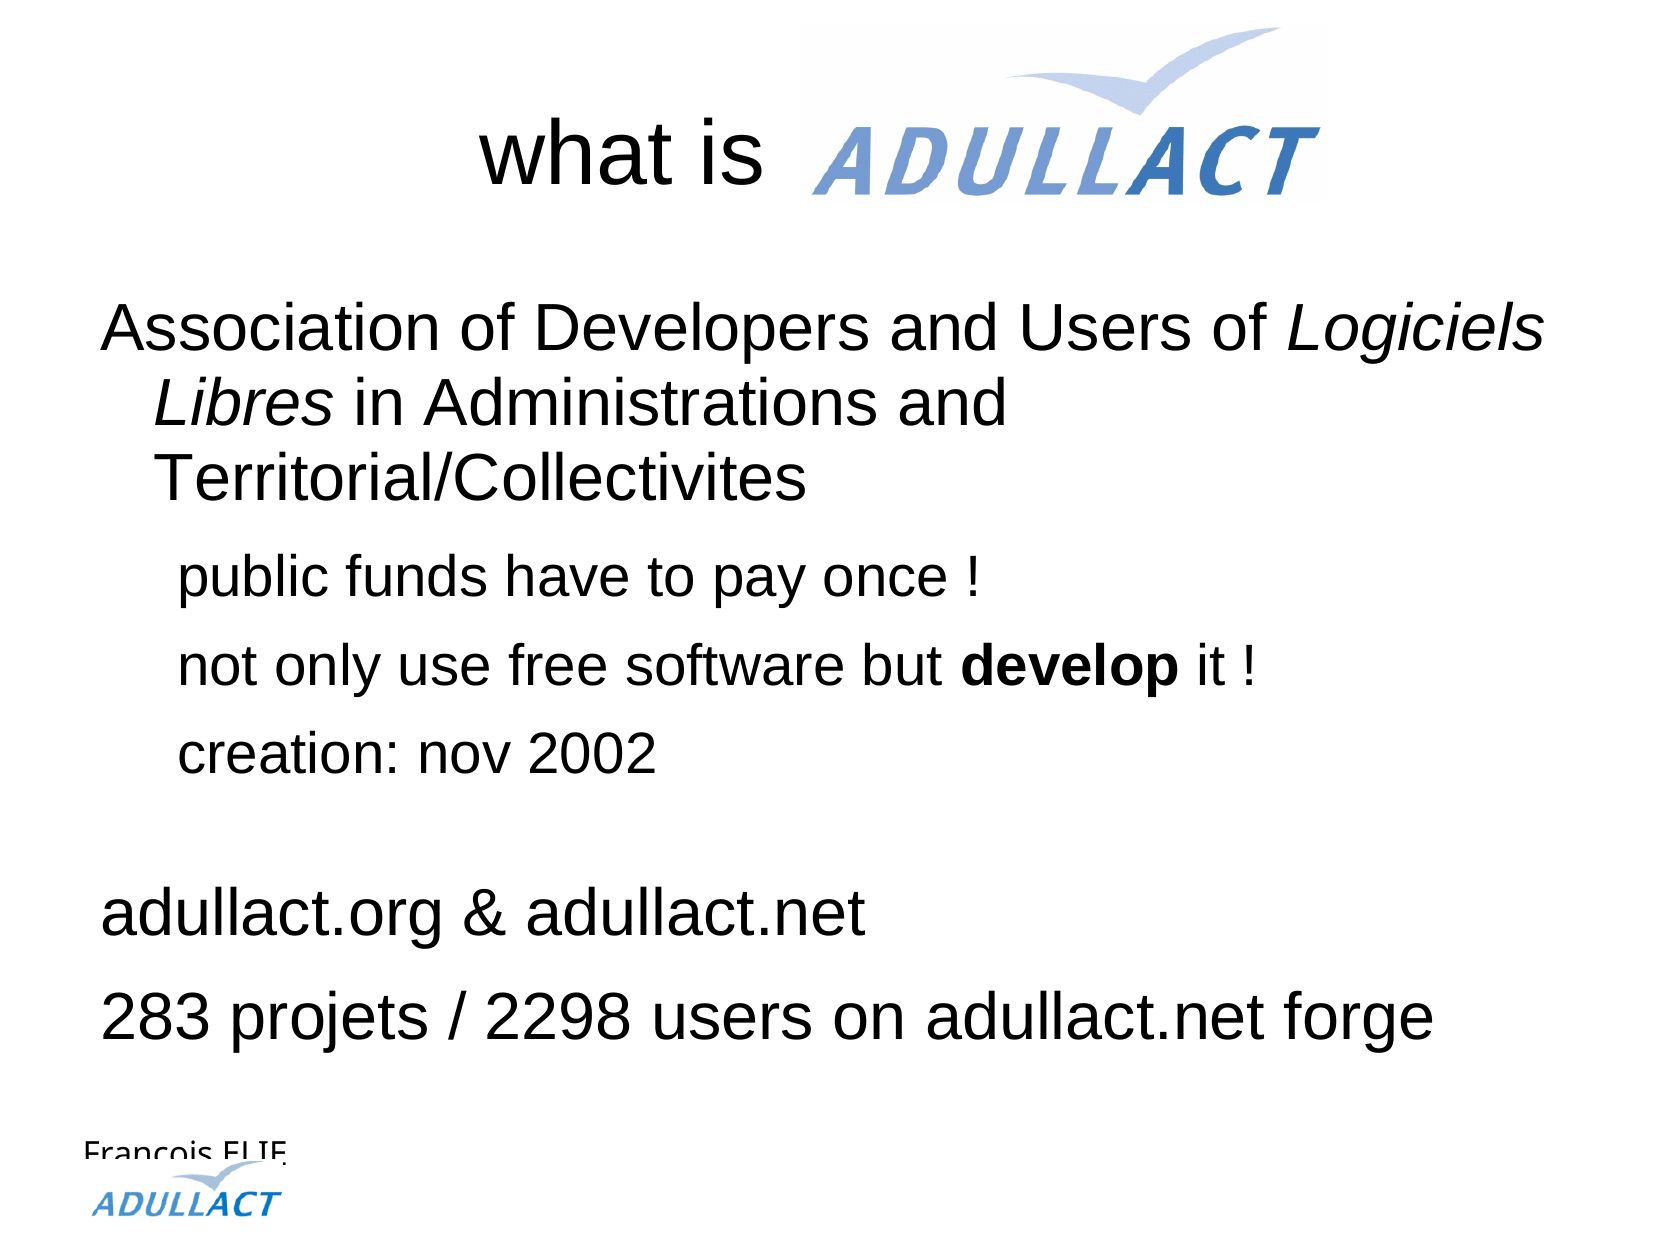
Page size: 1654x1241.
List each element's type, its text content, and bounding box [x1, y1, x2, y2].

list Association of Developers and Users of Logiciels Libres in Administrations and Territorial/Collectivites public funds have to pay once ! not only use free software but develop it ! creation: nov 2002 adullact.org & adullact.net 283 projets / 2298 users on adullact.net forge [82, 290, 1571, 1130]
picture [82, 1159, 283, 1221]
title what is [82, 49, 1571, 257]
picture [800, 25, 1327, 202]
